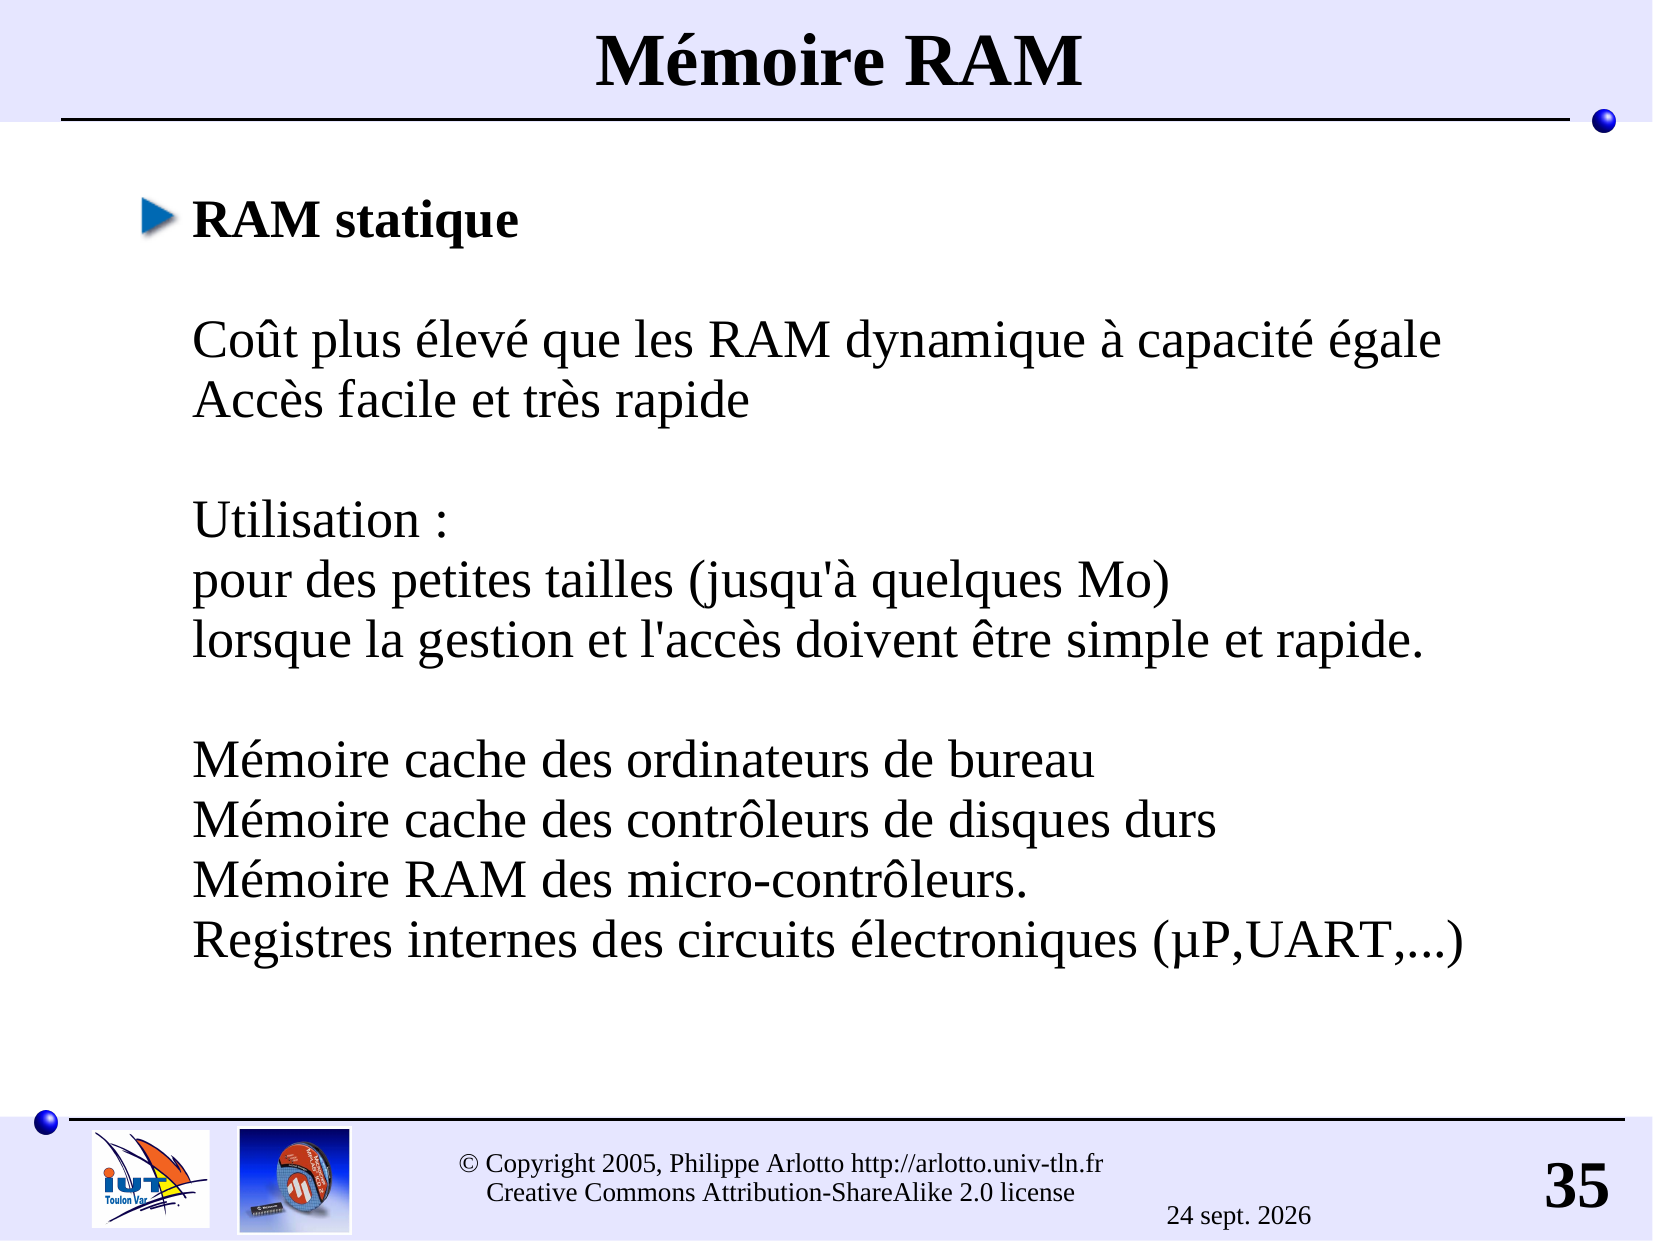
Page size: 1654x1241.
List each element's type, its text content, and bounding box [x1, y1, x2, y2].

title Mémoire RAM [95, 11, 1585, 110]
list RAM statique Coût plus élevé que les RAM dynamique à capacité égale Accès facile et très rapide Utilisation : pour des petites tailles (jusqu'à quelques Mo) lorsque la gestion et l'accès doivent être simple et rapide. Mémoire cache des ordinateurs de bureau Mémoire cache des contrôleurs de disques durs Mémoire RAM des micro-contrôleurs. Registres internes des circuits électroniques (µP,UART,...) [121, 188, 1534, 1177]
picture [237, 1177, 352, 1235]
